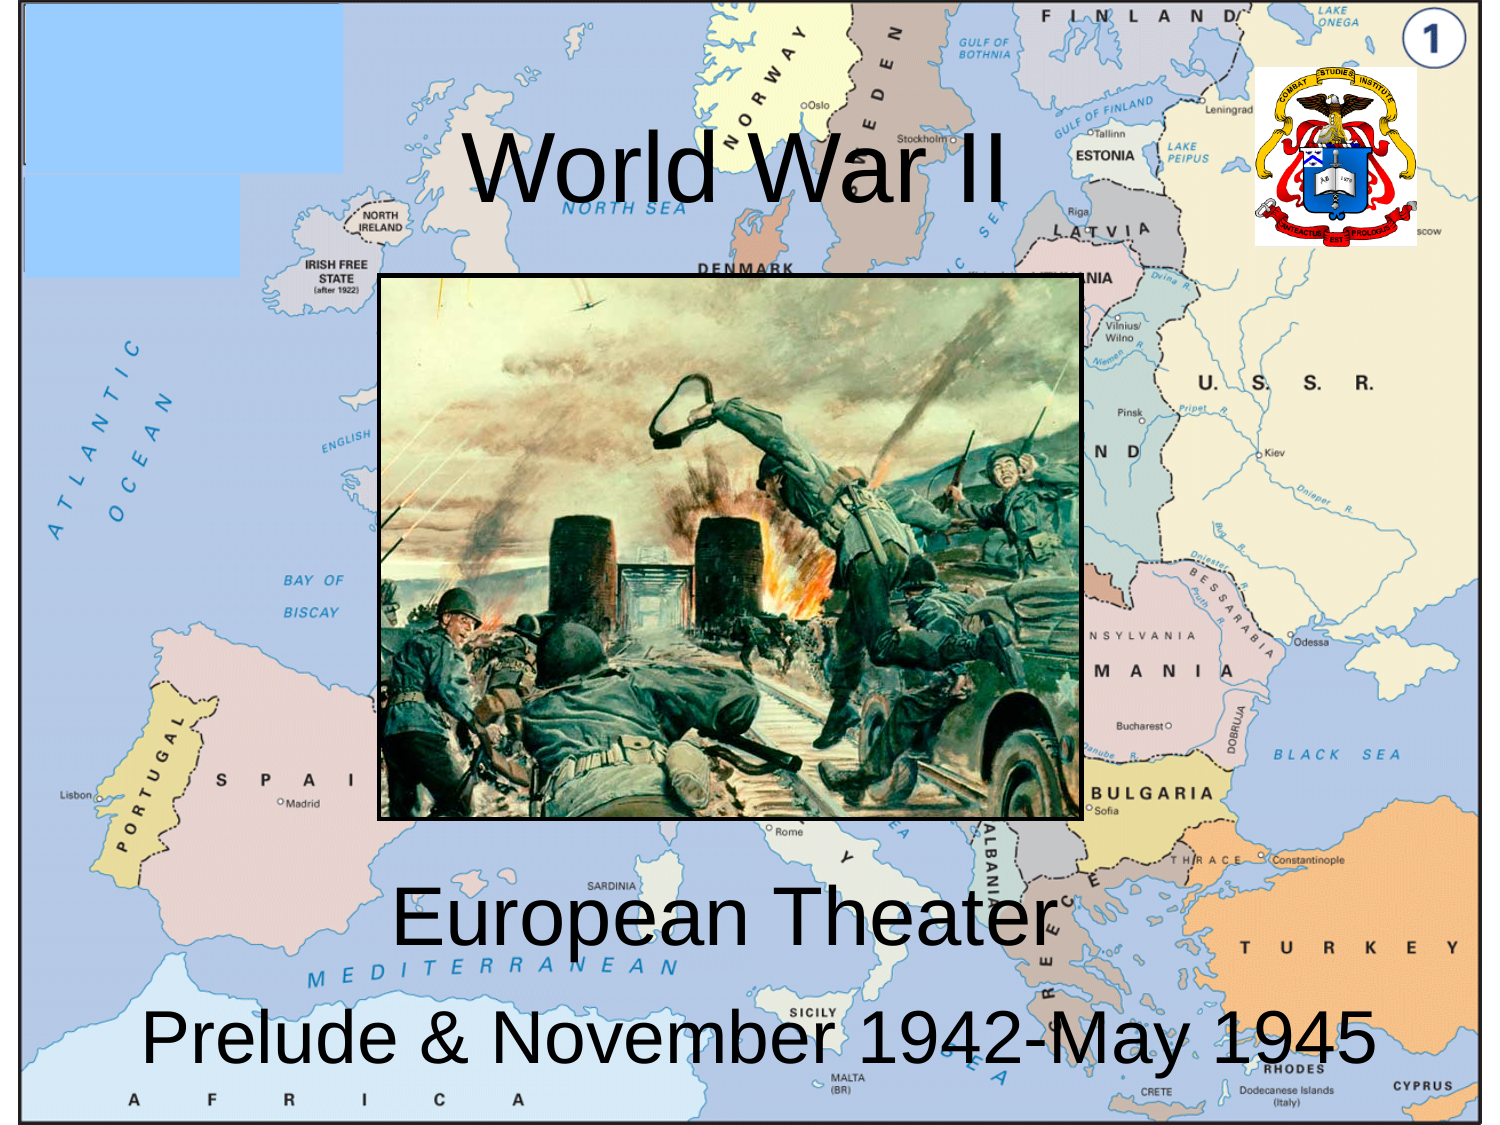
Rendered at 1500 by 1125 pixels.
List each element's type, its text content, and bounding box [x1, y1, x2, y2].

text_box European Theater Prelude & November 1942-May 1945 [31, 854, 1441, 999]
text_box World War II [98, 94, 1374, 256]
picture [18, 0, 1482, 1125]
